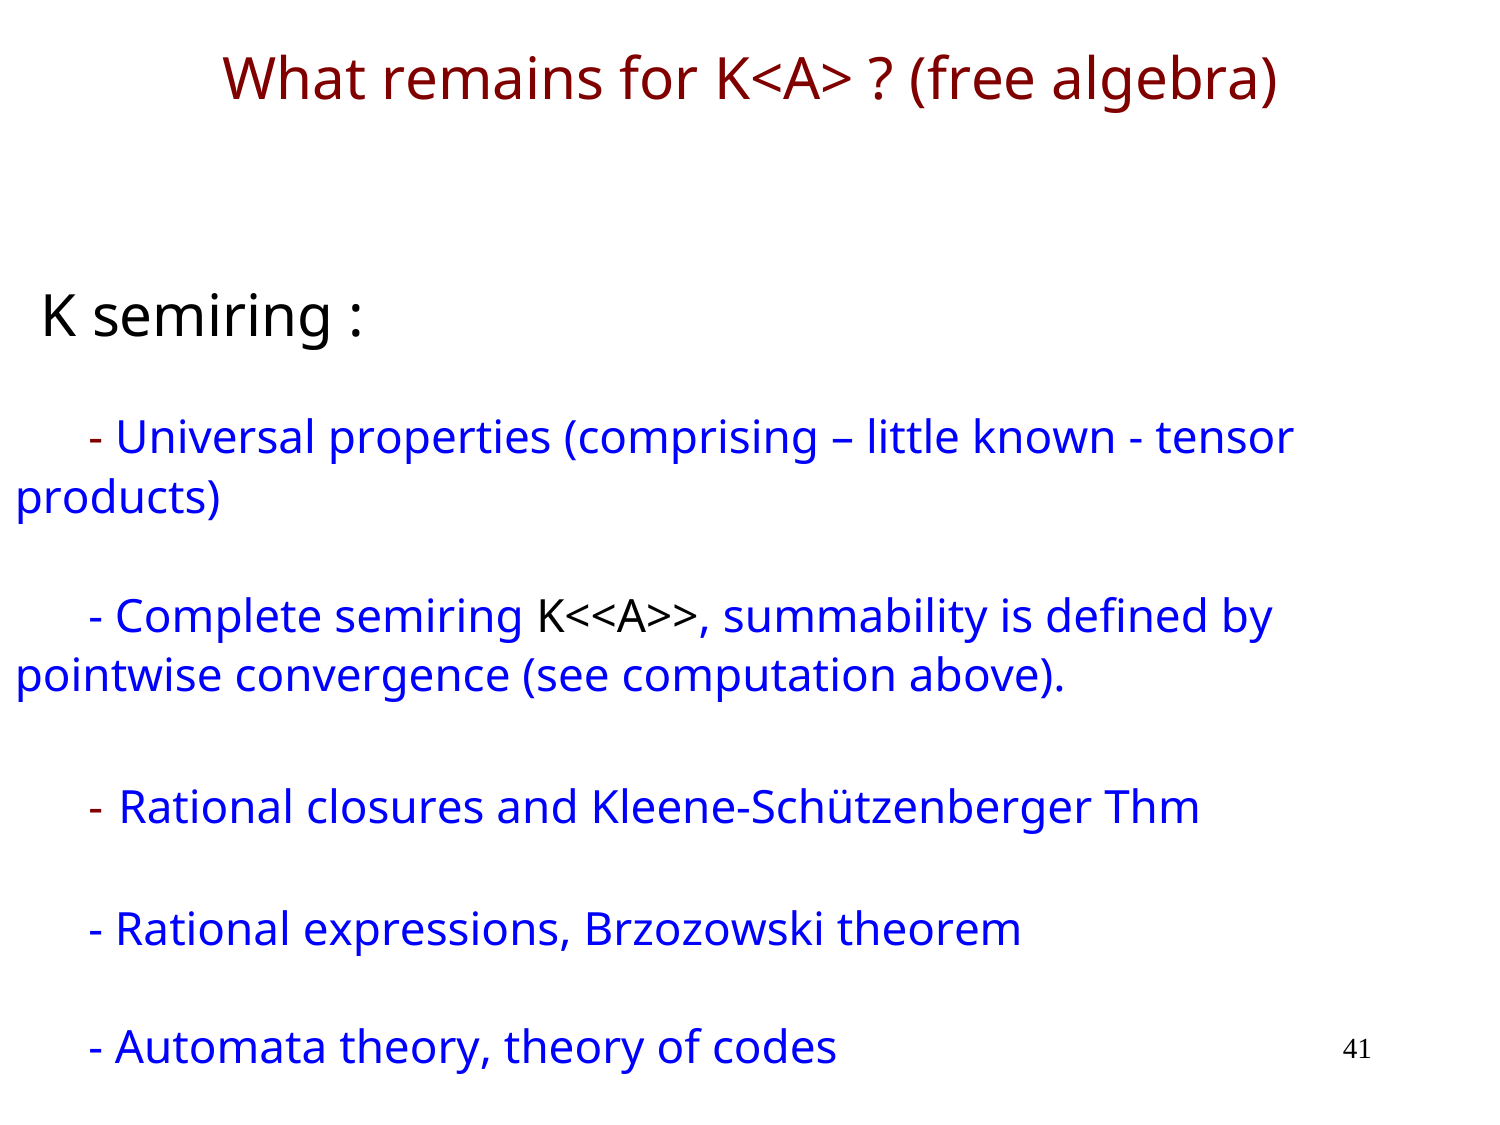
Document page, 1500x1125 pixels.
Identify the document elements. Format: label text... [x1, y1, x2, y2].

text_box What remains for K<A> ? (free algebra) K semiring : - Universal properties (comprising – little known - tensor products) - Complete semiring K<<A>>, summability is defined by pointwise convergence (see computation above). - Rational closures and Kleene-Schützenberger Thm - Rational expressions, Brzozowski theorem - Automata theory, theory of codes - Lazard's monoidal elimination [0, 29, 1500, 1125]
